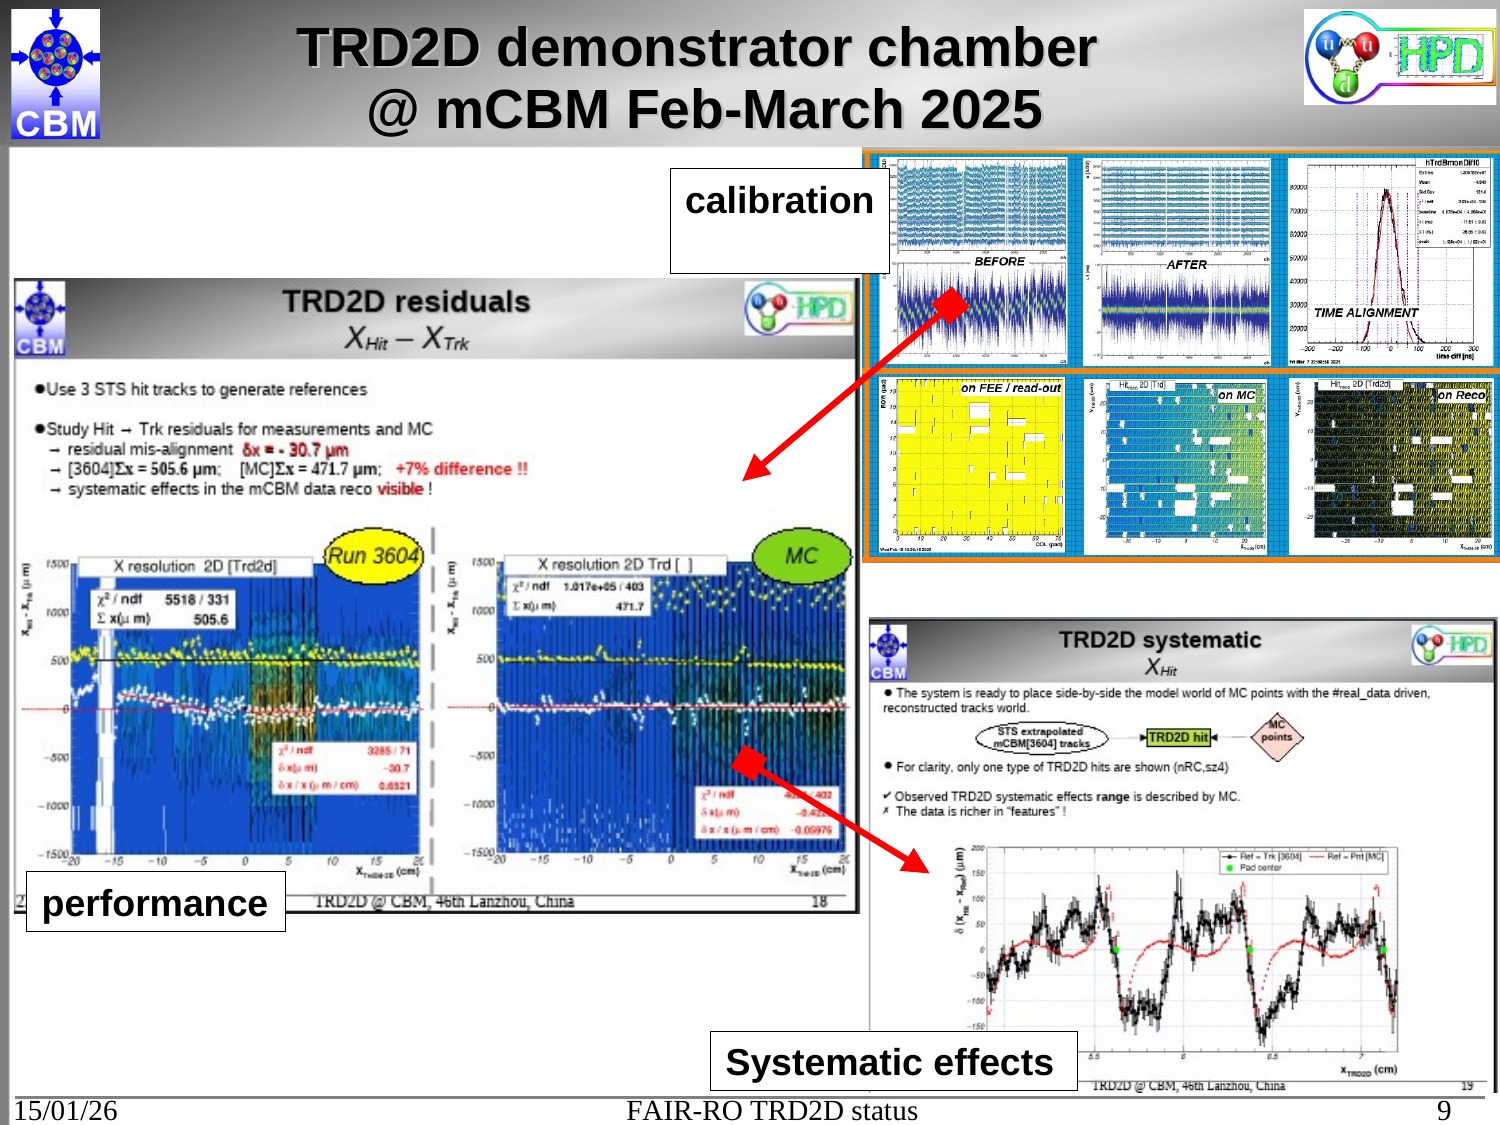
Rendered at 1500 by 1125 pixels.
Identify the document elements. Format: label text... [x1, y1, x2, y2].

text_box calibration [670, 168, 890, 229]
picture [877, 156, 1072, 365]
title TRD2D demonstrator chamber @ mCBM Feb-March 2025 [120, 12, 1291, 144]
picture [0, 0, 1500, 1125]
text_box performance [26, 871, 286, 932]
text_box Systematic effects [710, 1031, 1078, 1091]
